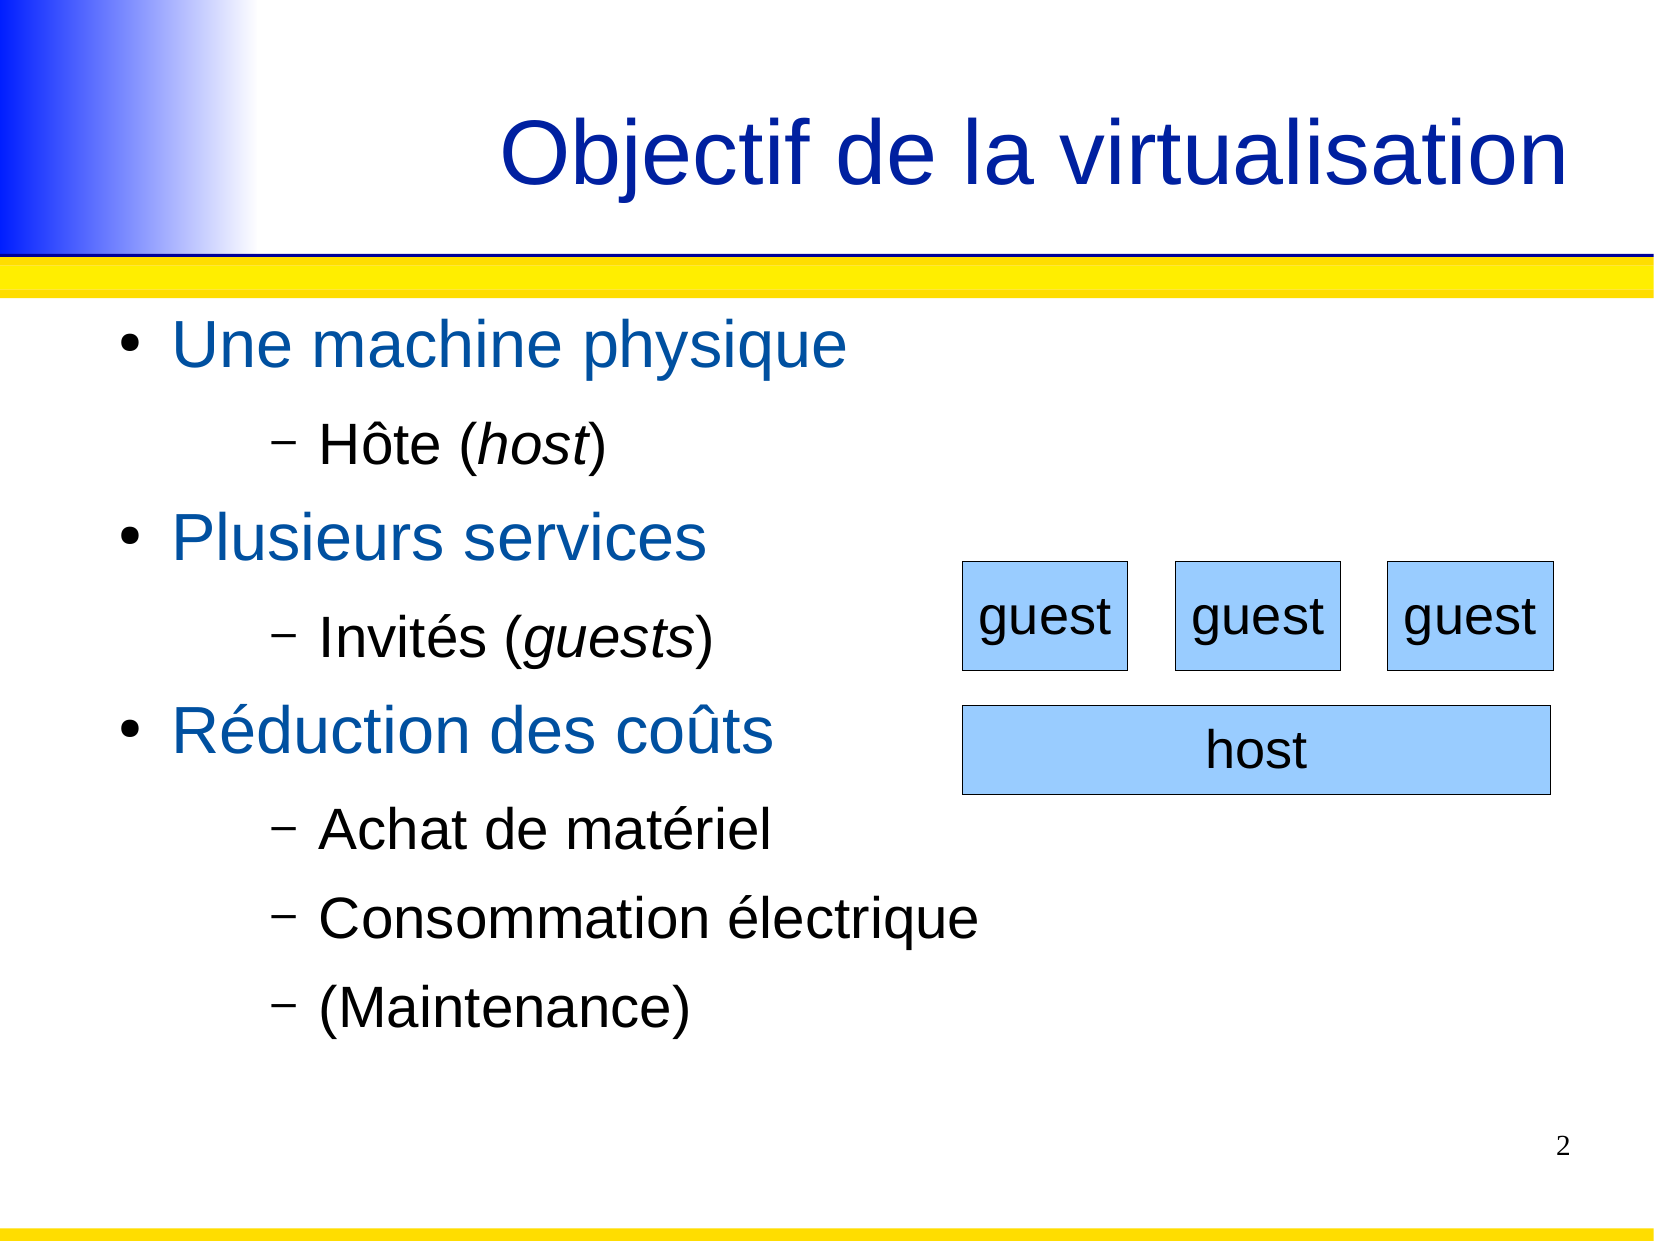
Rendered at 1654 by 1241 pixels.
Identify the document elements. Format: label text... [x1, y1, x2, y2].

text_box guest [962, 561, 1128, 671]
list Une machine physique Hôte (host) Plusieurs services Invités (guests) Réduction des coûts Achat de matériel Consommation électrique (Maintenance) [82, 307, 1571, 1126]
title Objectif de la virtualisation [372, 49, 1571, 257]
text_box guest [1387, 561, 1554, 671]
text_box guest [1175, 561, 1341, 671]
text_box host [962, 705, 1551, 795]
